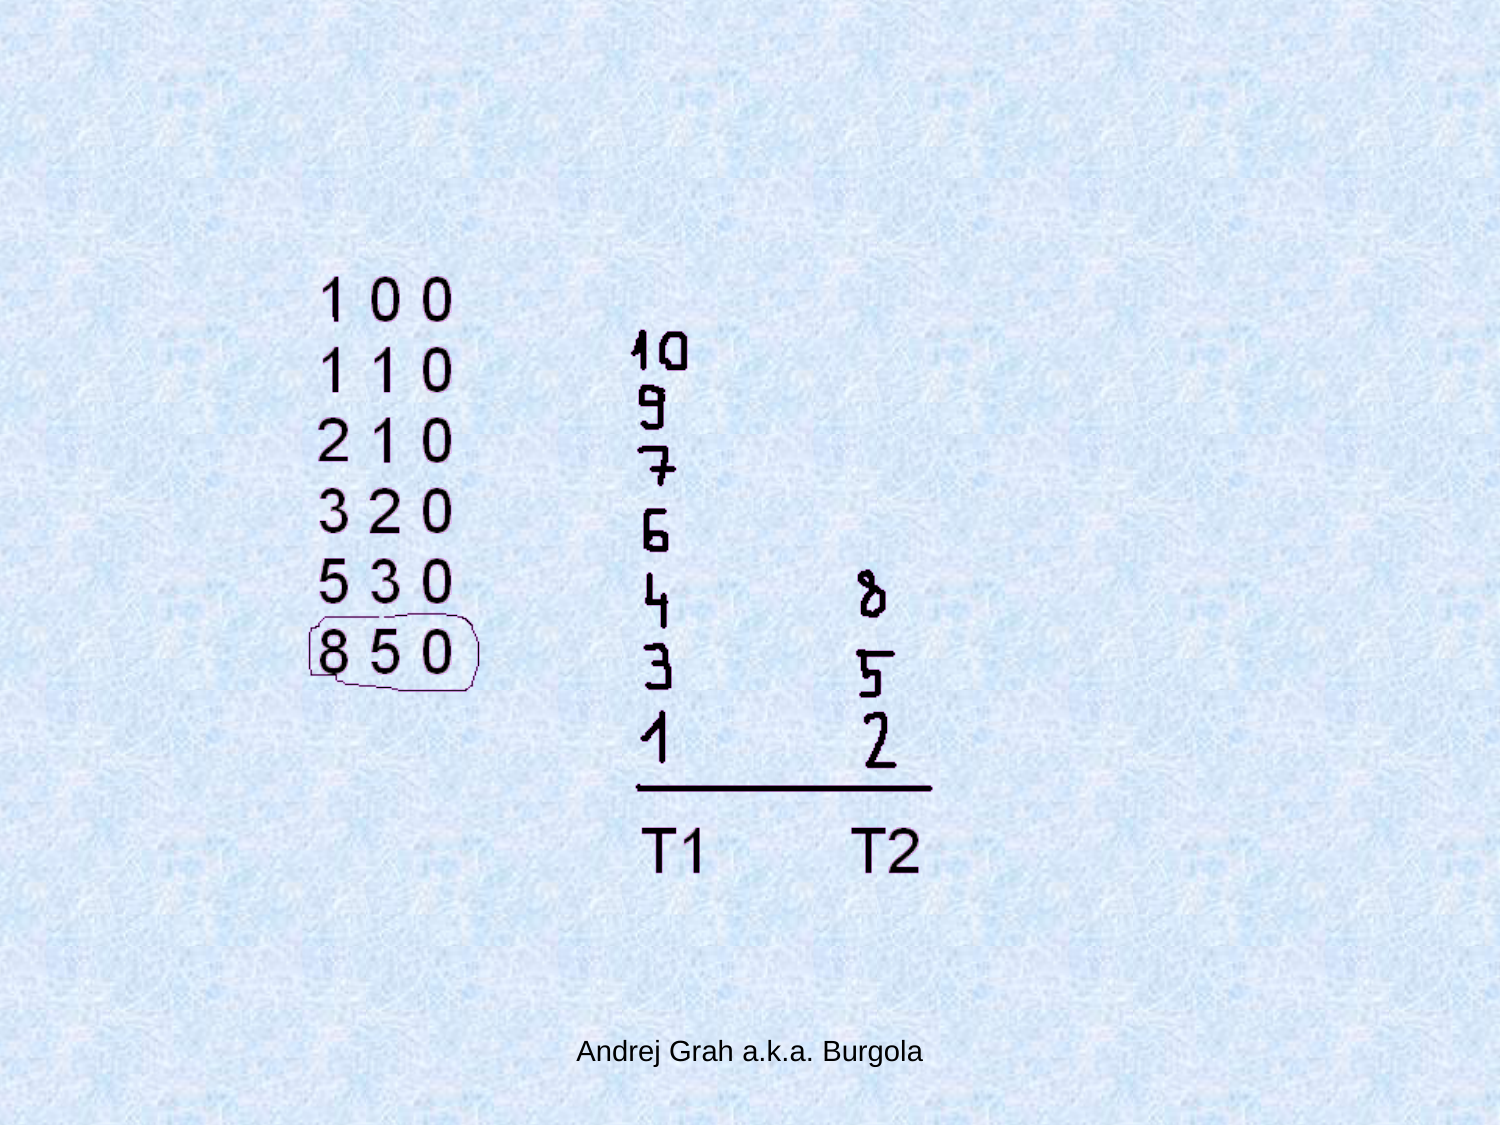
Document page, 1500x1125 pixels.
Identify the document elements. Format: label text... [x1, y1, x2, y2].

text_box Andrej Grah a.k.a. Burgola [512, 1024, 988, 1103]
picture [0, 0, 1500, 1125]
